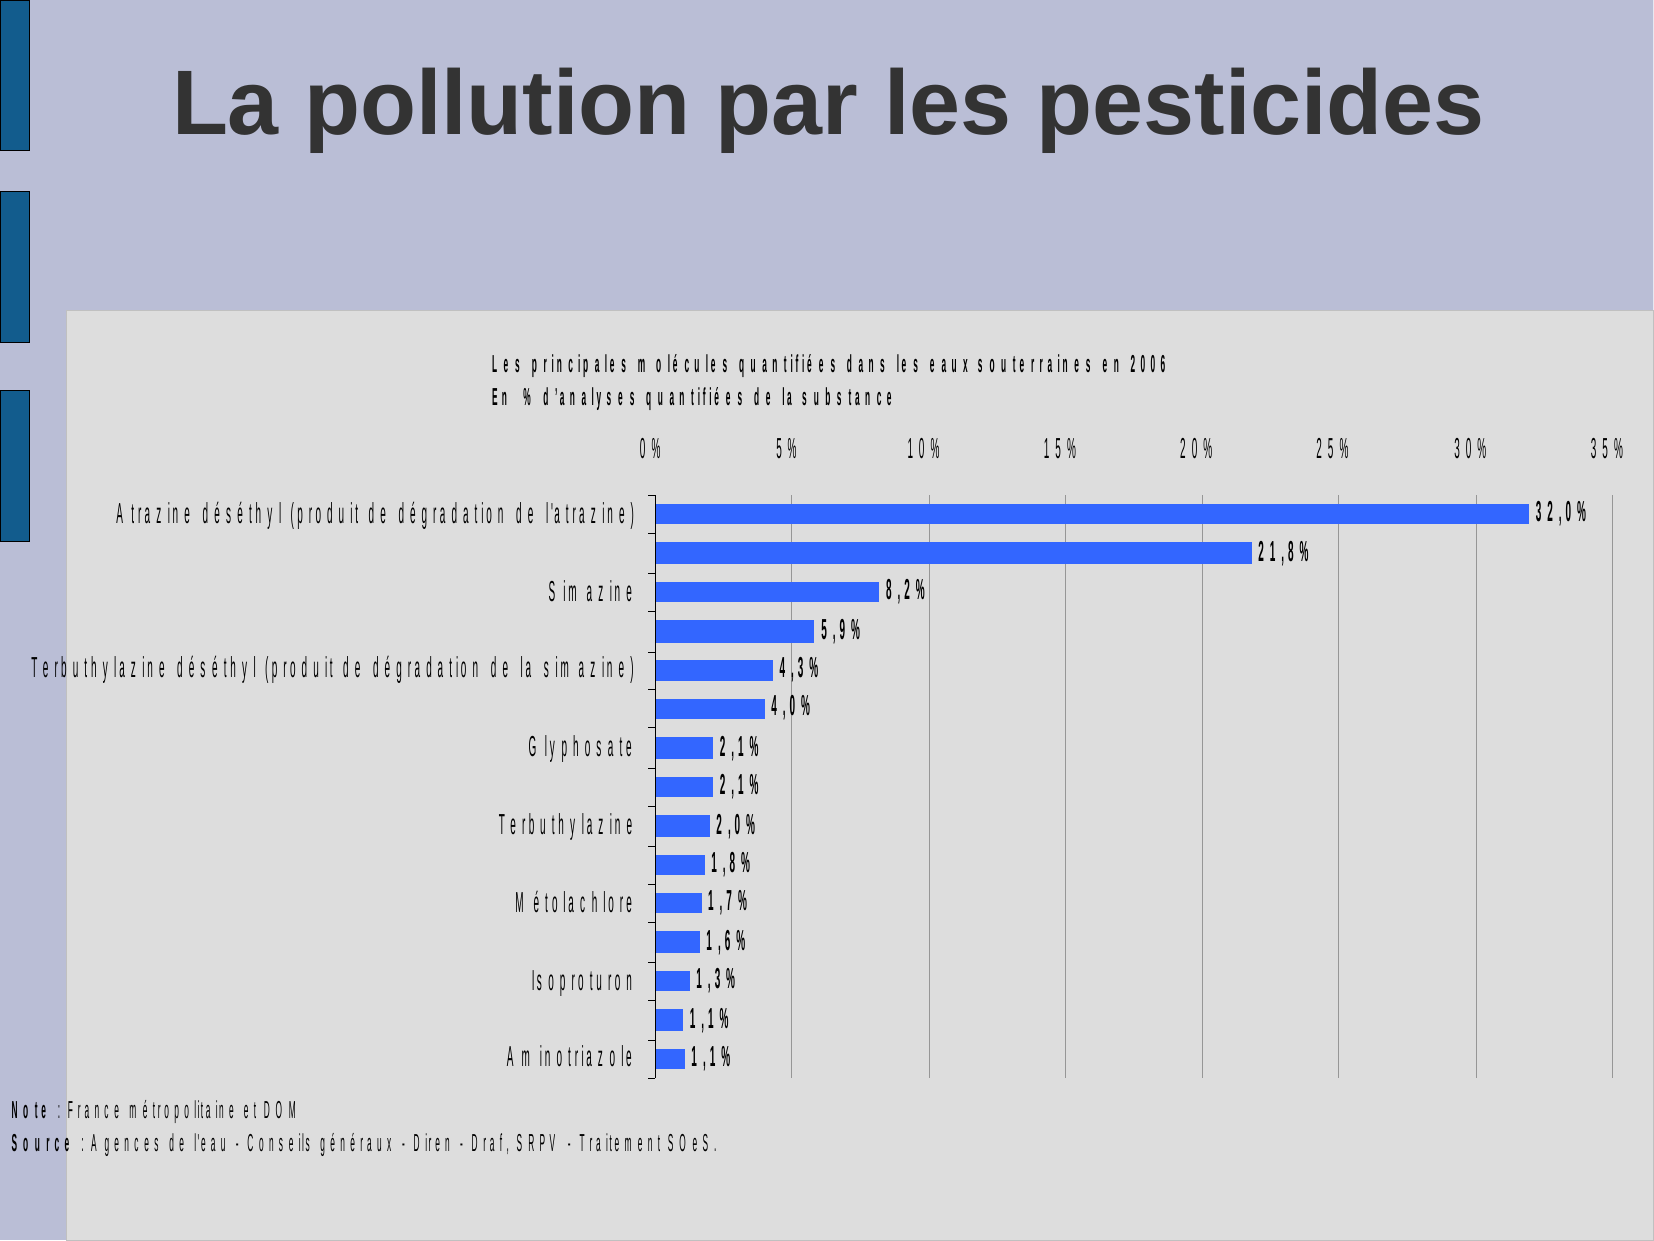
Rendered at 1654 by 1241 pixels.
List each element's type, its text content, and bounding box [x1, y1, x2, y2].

title La pollution par les pesticides [123, 0, 1536, 207]
picture [0, 324, 1654, 1182]
